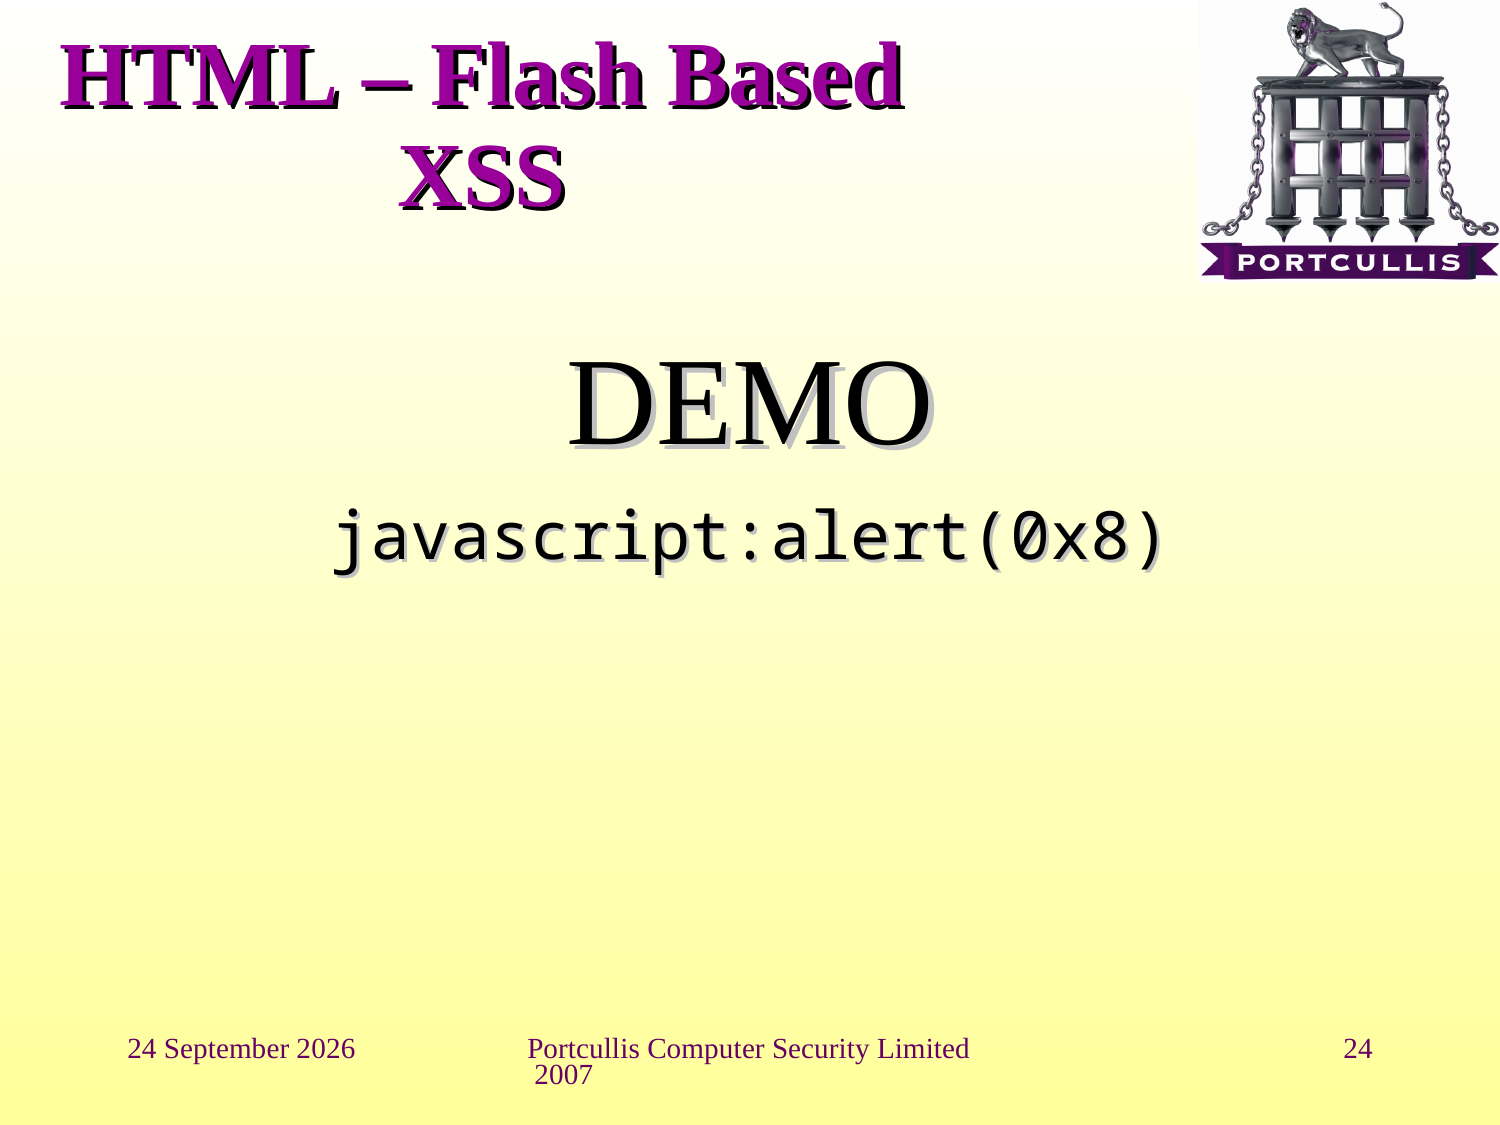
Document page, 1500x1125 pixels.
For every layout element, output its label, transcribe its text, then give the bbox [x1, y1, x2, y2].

title HTML – Flash Based XSS [0, 0, 963, 250]
list DEMO javascript:alert(0x8) [112, 324, 1388, 1001]
picture [1198, 0, 1500, 283]
